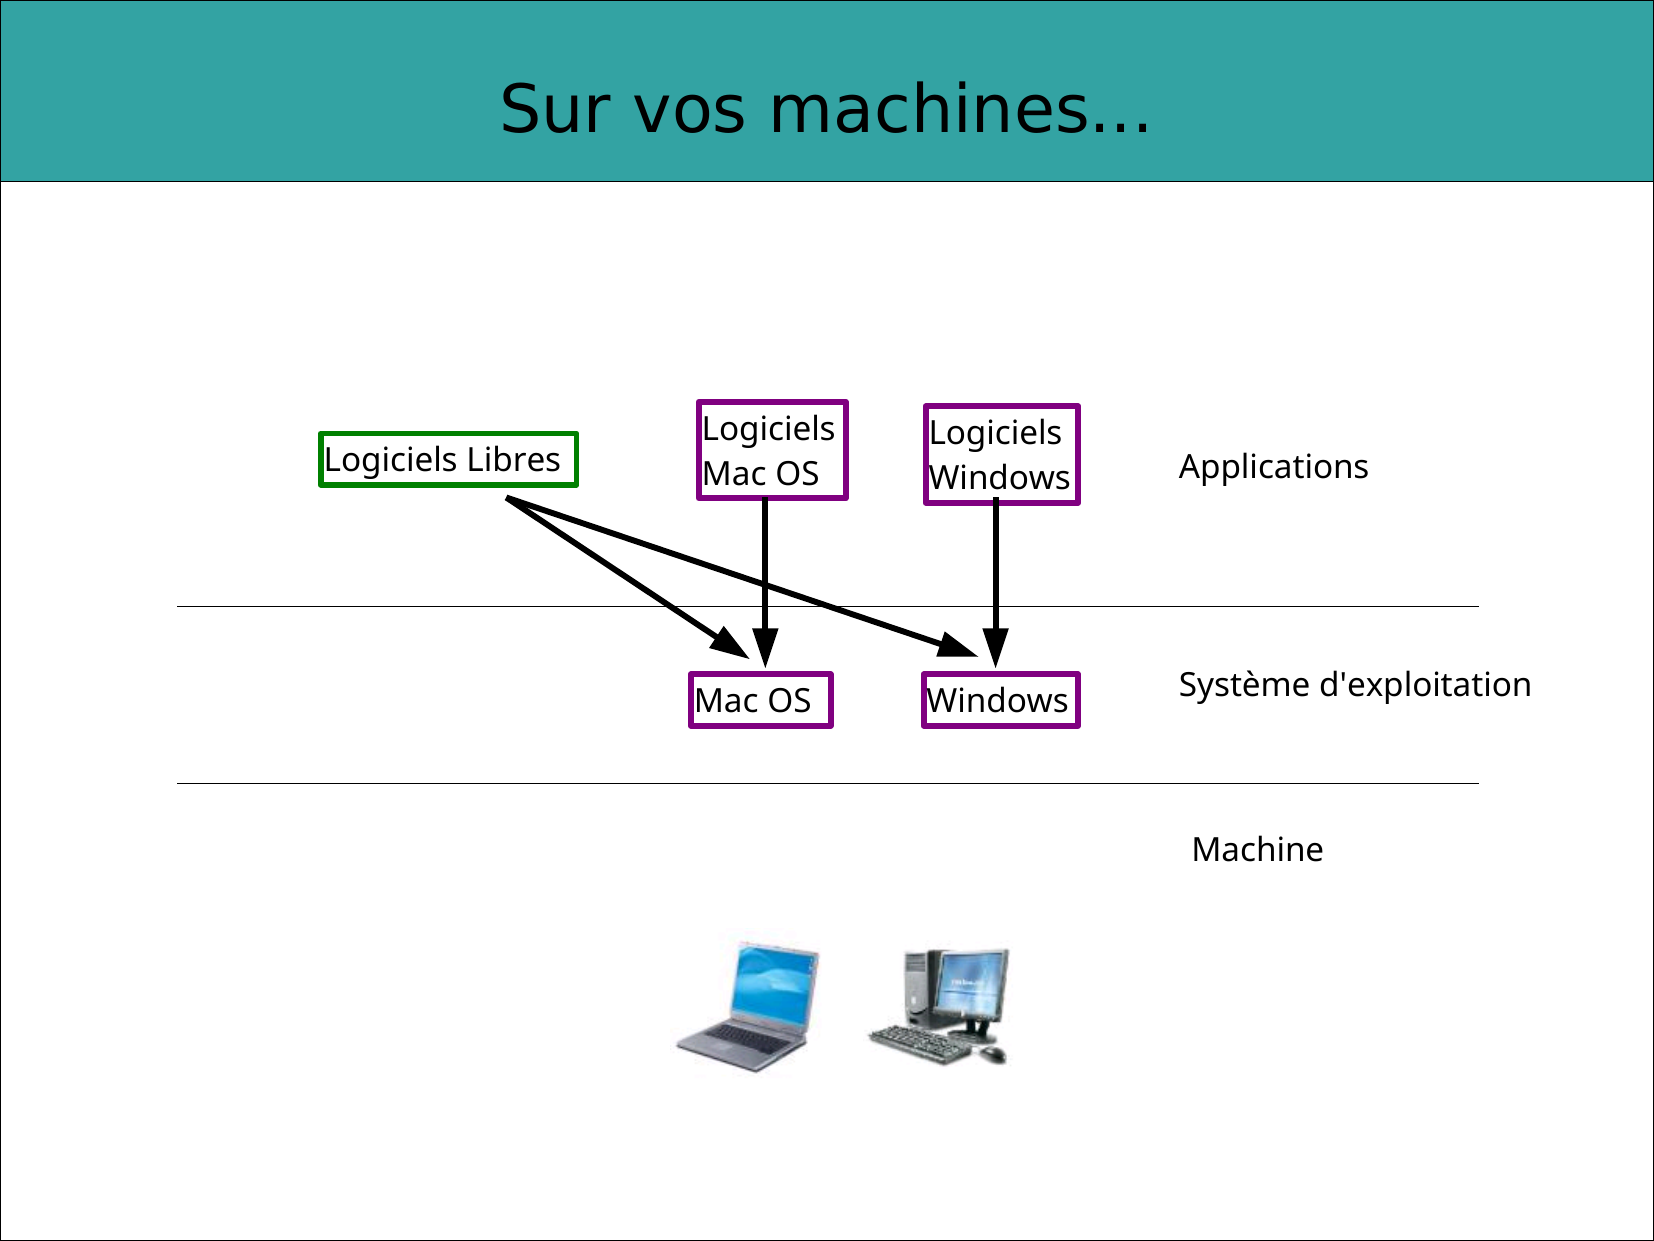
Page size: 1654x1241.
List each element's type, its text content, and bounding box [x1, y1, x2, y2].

text_box Windows [923, 674, 1079, 722]
text_box Logiciels Mac OS [698, 401, 846, 485]
text_box Système d'exploitation [1164, 653, 1575, 710]
text_box Logiciels Windows [925, 406, 1079, 490]
picture [863, 928, 1021, 1087]
text_box Mac OS [690, 674, 831, 722]
text_box Machine [1176, 818, 1388, 874]
title Sur vos machines... [82, 49, 1571, 170]
text_box Applications [1164, 435, 1394, 492]
picture [670, 928, 825, 1083]
text_box Logiciels Libres [320, 433, 577, 481]
